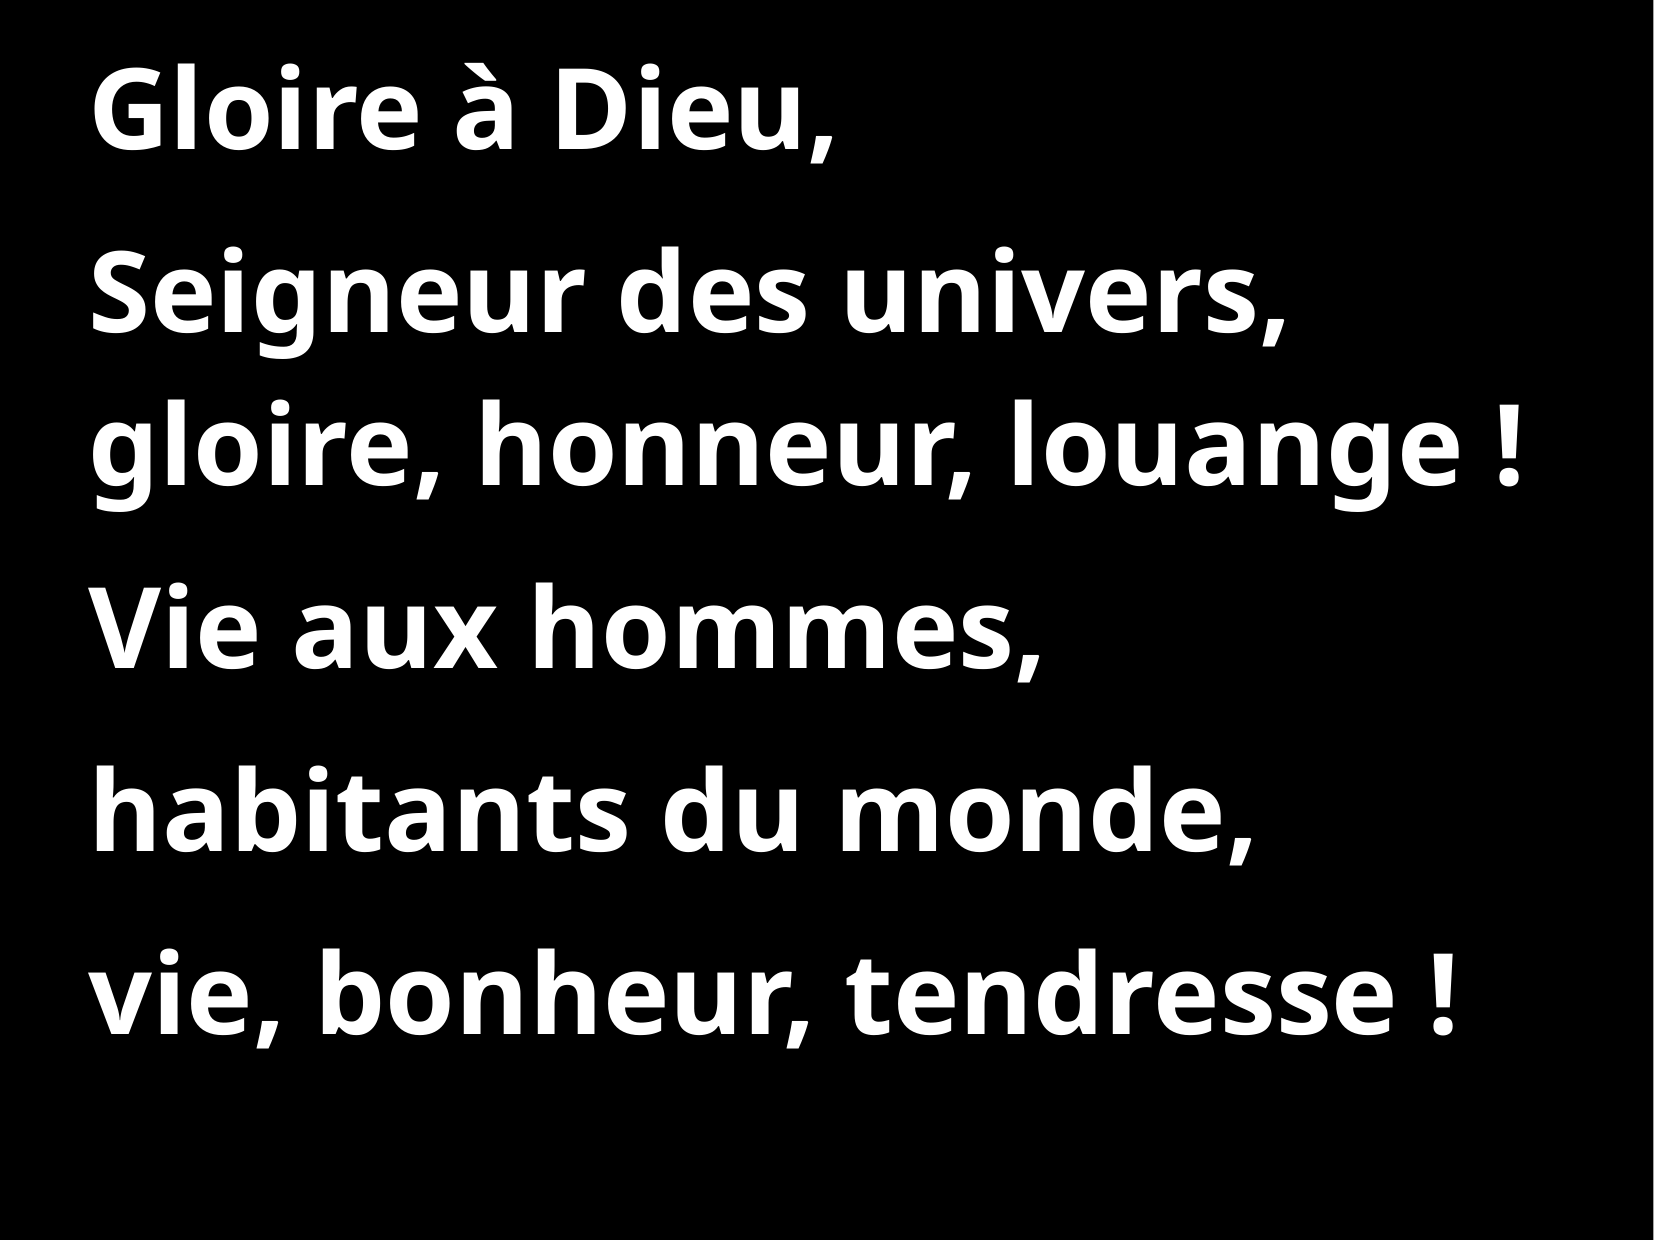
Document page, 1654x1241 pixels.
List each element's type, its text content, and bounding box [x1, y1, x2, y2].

list Gloire à Dieu, Seigneur des univers, gloire, honneur, louange ! Vie aux hommes, habitants du monde, vie, bonheur, tendresse ! [88, 29, 1577, 1093]
